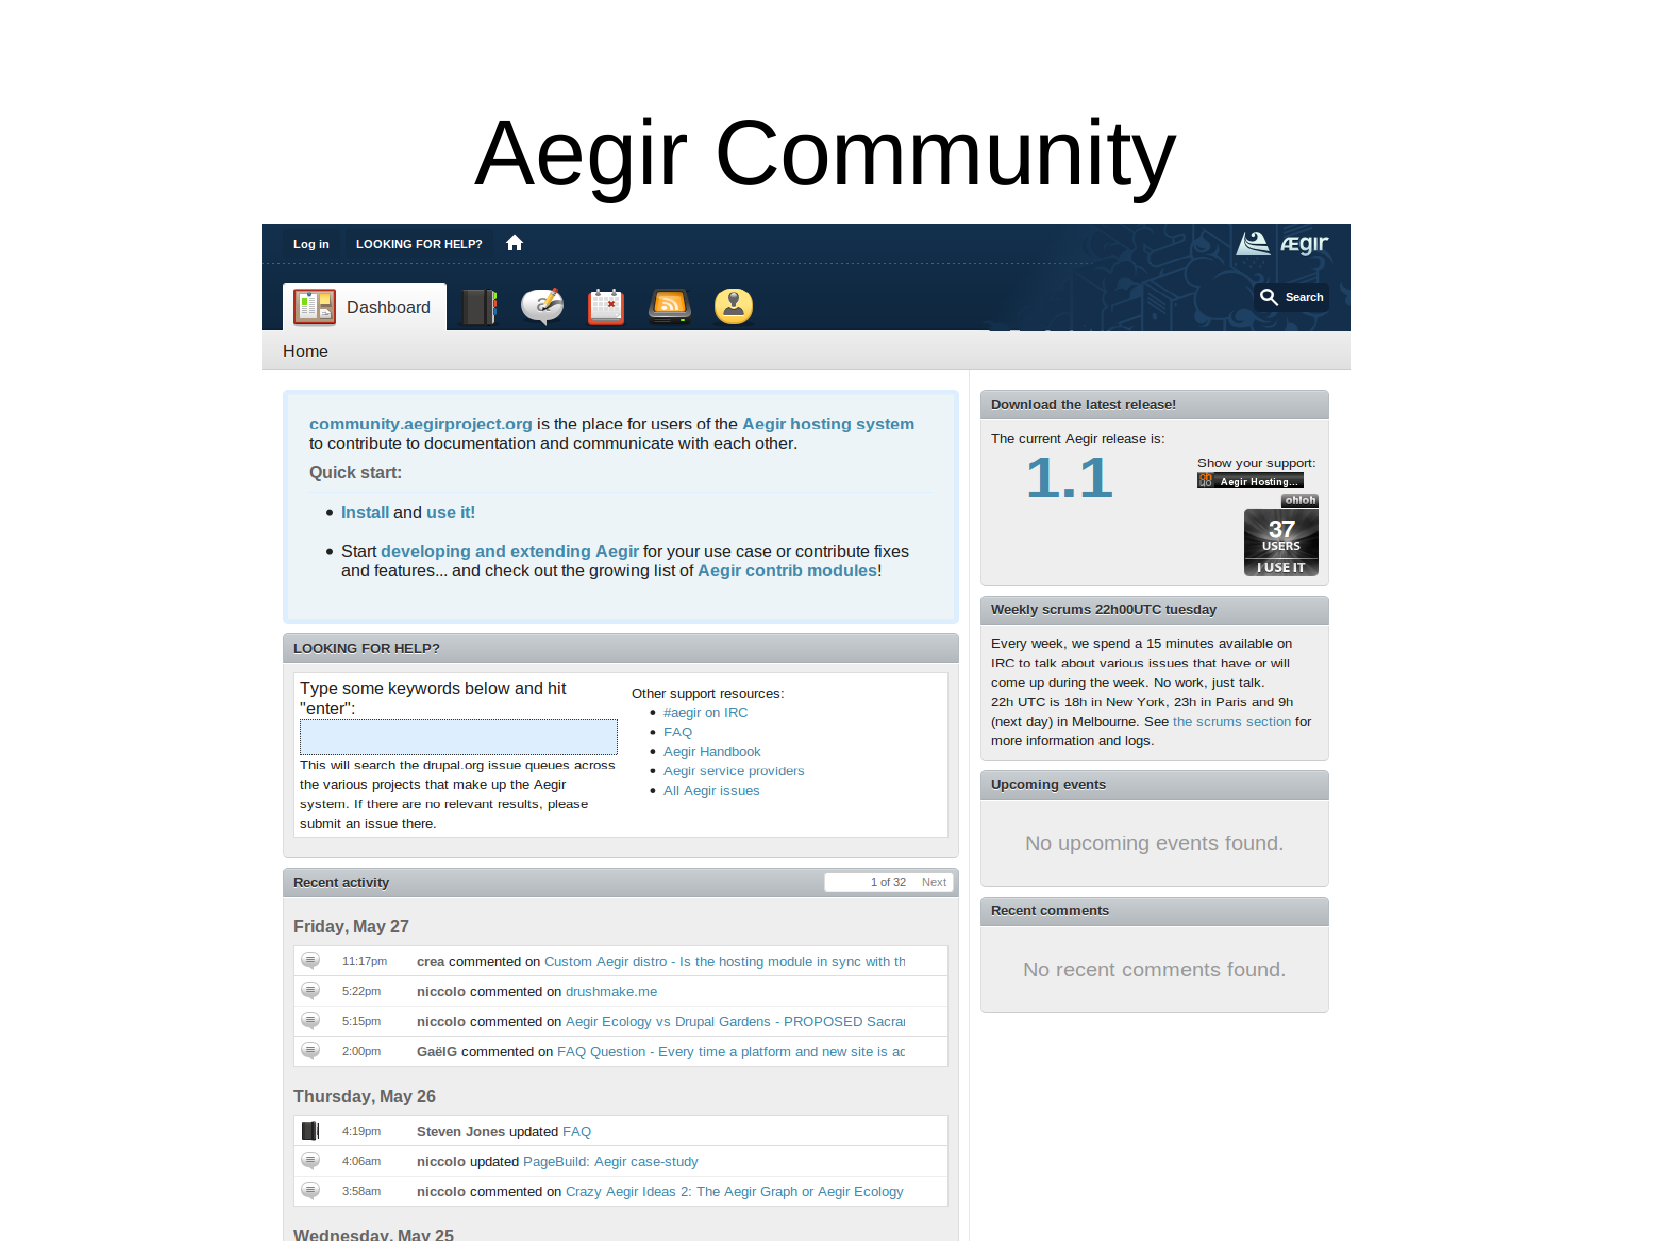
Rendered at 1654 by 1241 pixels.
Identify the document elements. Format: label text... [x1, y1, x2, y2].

picture [262, 224, 1351, 1241]
title Aegir Community [82, 56, 1571, 250]
